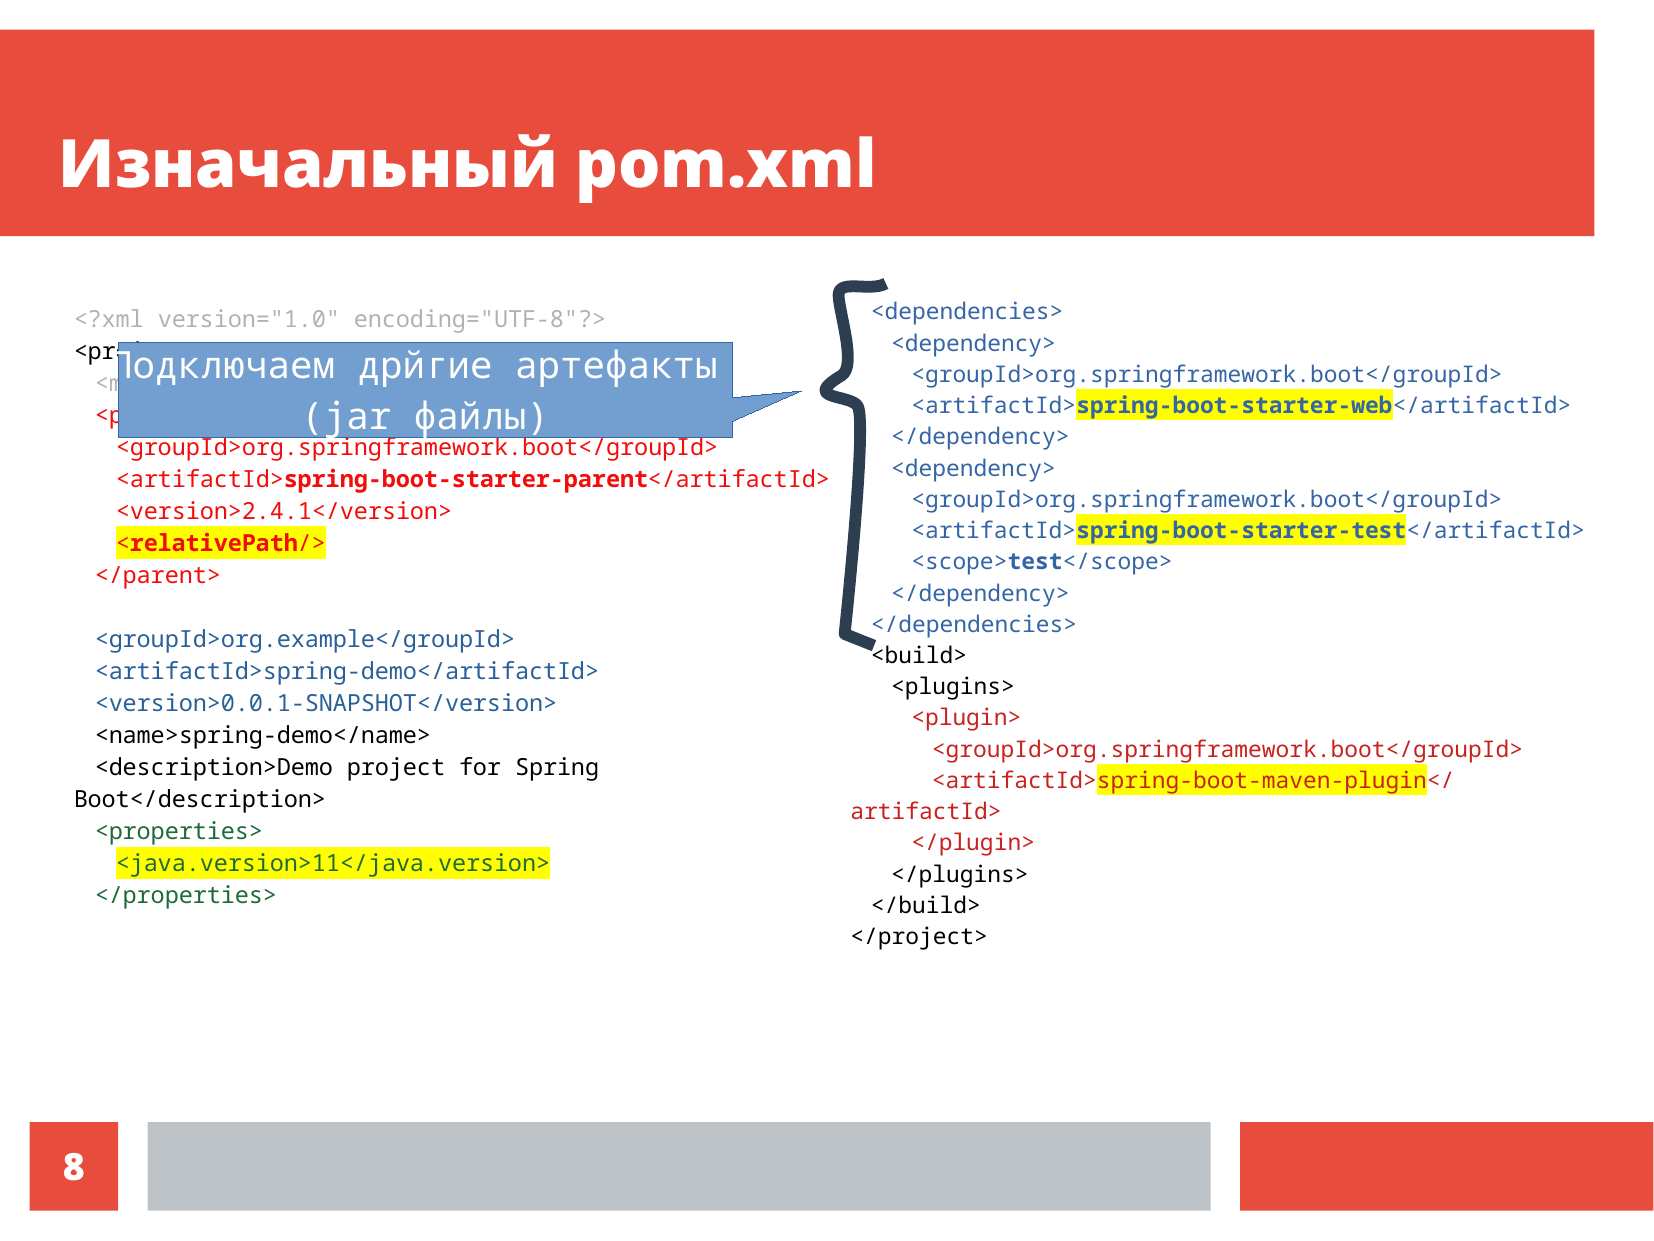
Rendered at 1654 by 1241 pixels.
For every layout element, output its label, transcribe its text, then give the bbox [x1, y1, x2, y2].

text_box <dependencies> <dependency> <groupId>org.springframework.boot</groupId> <artifactId>spring-boot-starter-web</artifactId> </dependency> <dependency> <groupId>org.springframework.boot</groupId> <artifactId>spring-boot-starter-test</artifactId> <scope>test</scope> </dependency> </dependencies> <build> <plugins> <plugin> <groupId>org.springframework.boot</groupId> <artifactId>spring-boot-maven-plugin</artifactId> </plugin> </plugins> </build> </project> [850, 295, 1595, 969]
text_box Подключаем дрйгие артефакты (jar файлы) [118, 342, 802, 438]
text_box <?xml version="1.0" encoding="UTF-8"?> <project> <modelVersion>4.0.0</modelVersion> <parent> <groupId>org.springframework.boot</groupId> <artifactId>spring-boot-starter-parent</artifactId> <version>2.4.1</version> <relativePath/> </parent> <groupId>org.example</groupId> <artifactId>spring-demo</artifactId> <version>0.0.1-SNAPSHOT</version> <name>spring-demo</name> <description>Demo project for Spring Boot</description> <properties> <java.version>11</java.version> </properties> [59, 295, 850, 957]
title Изначальный pom.xml [59, 59, 1595, 207]
